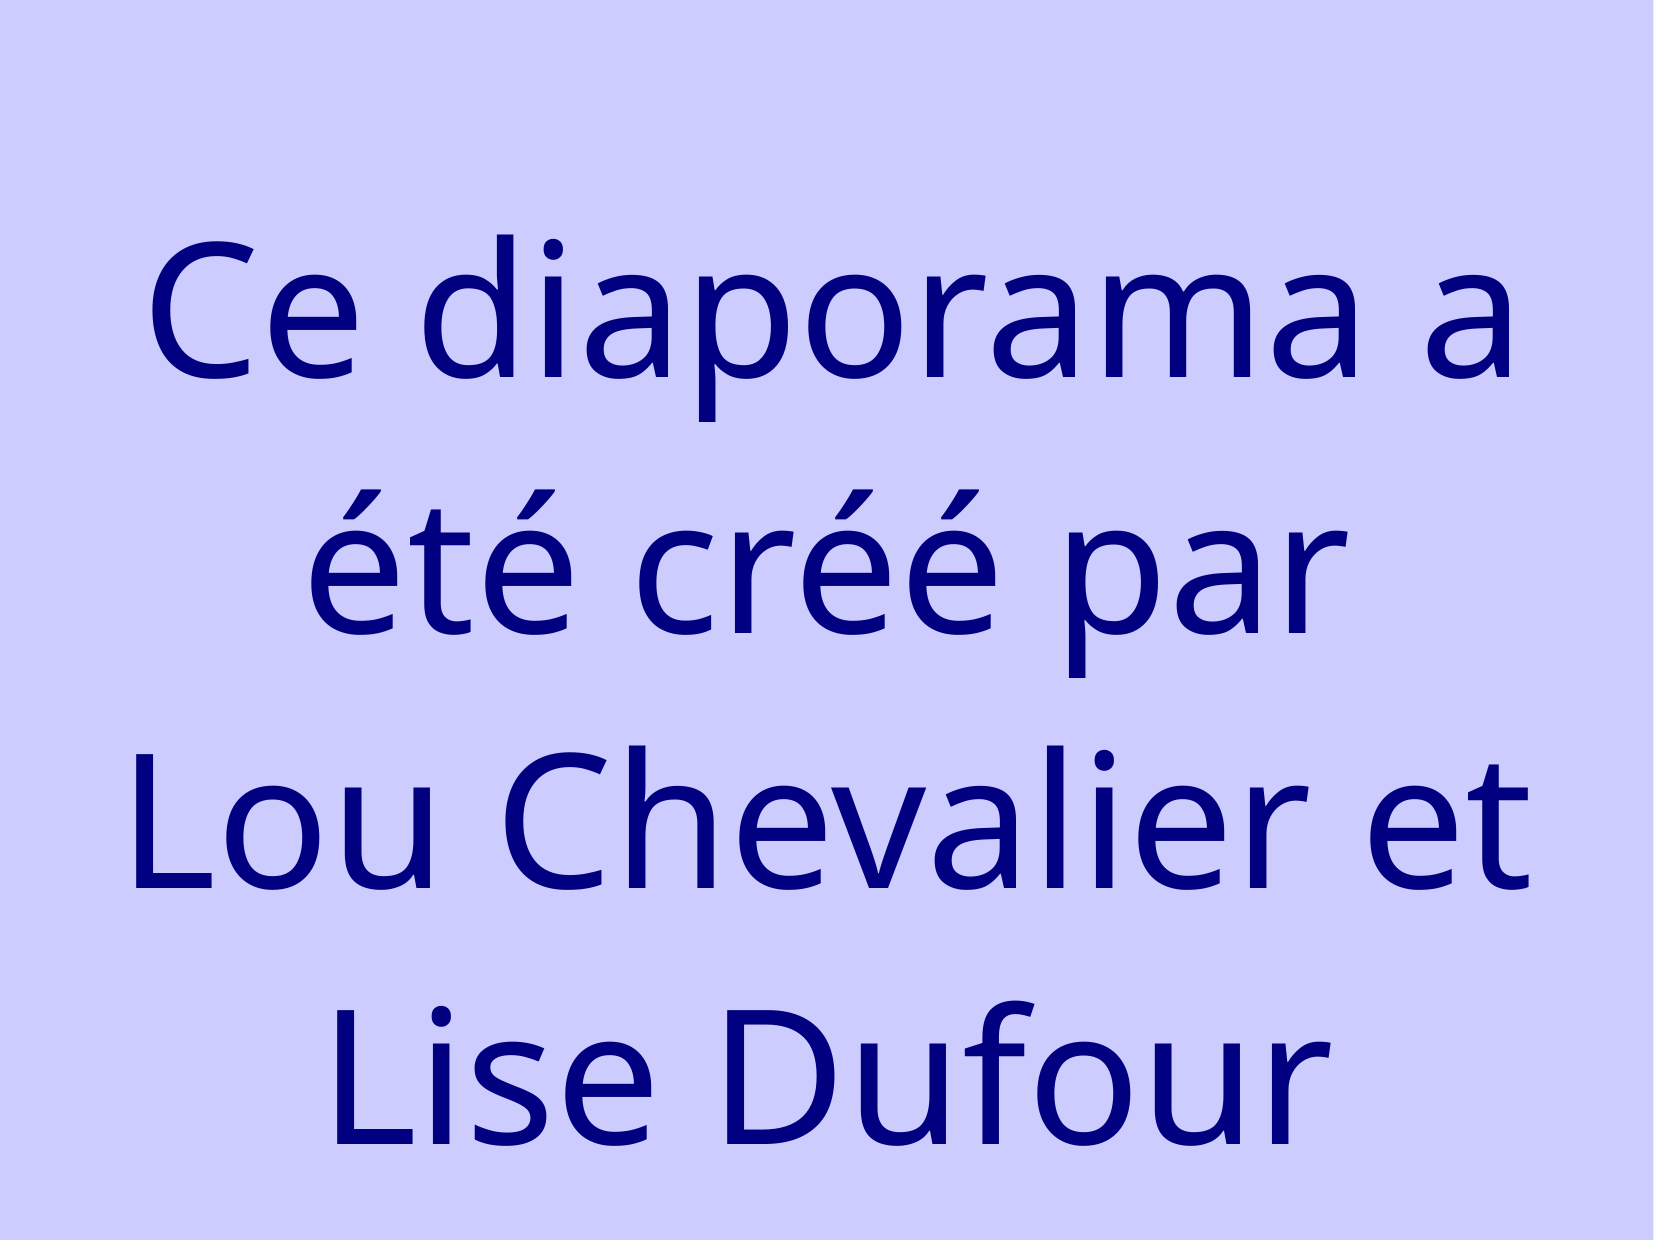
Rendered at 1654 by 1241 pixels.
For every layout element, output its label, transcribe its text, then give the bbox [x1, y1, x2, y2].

list Ce diaporama a été créé par Lou Chevalier et Lise Dufour [47, 177, 1536, 1063]
